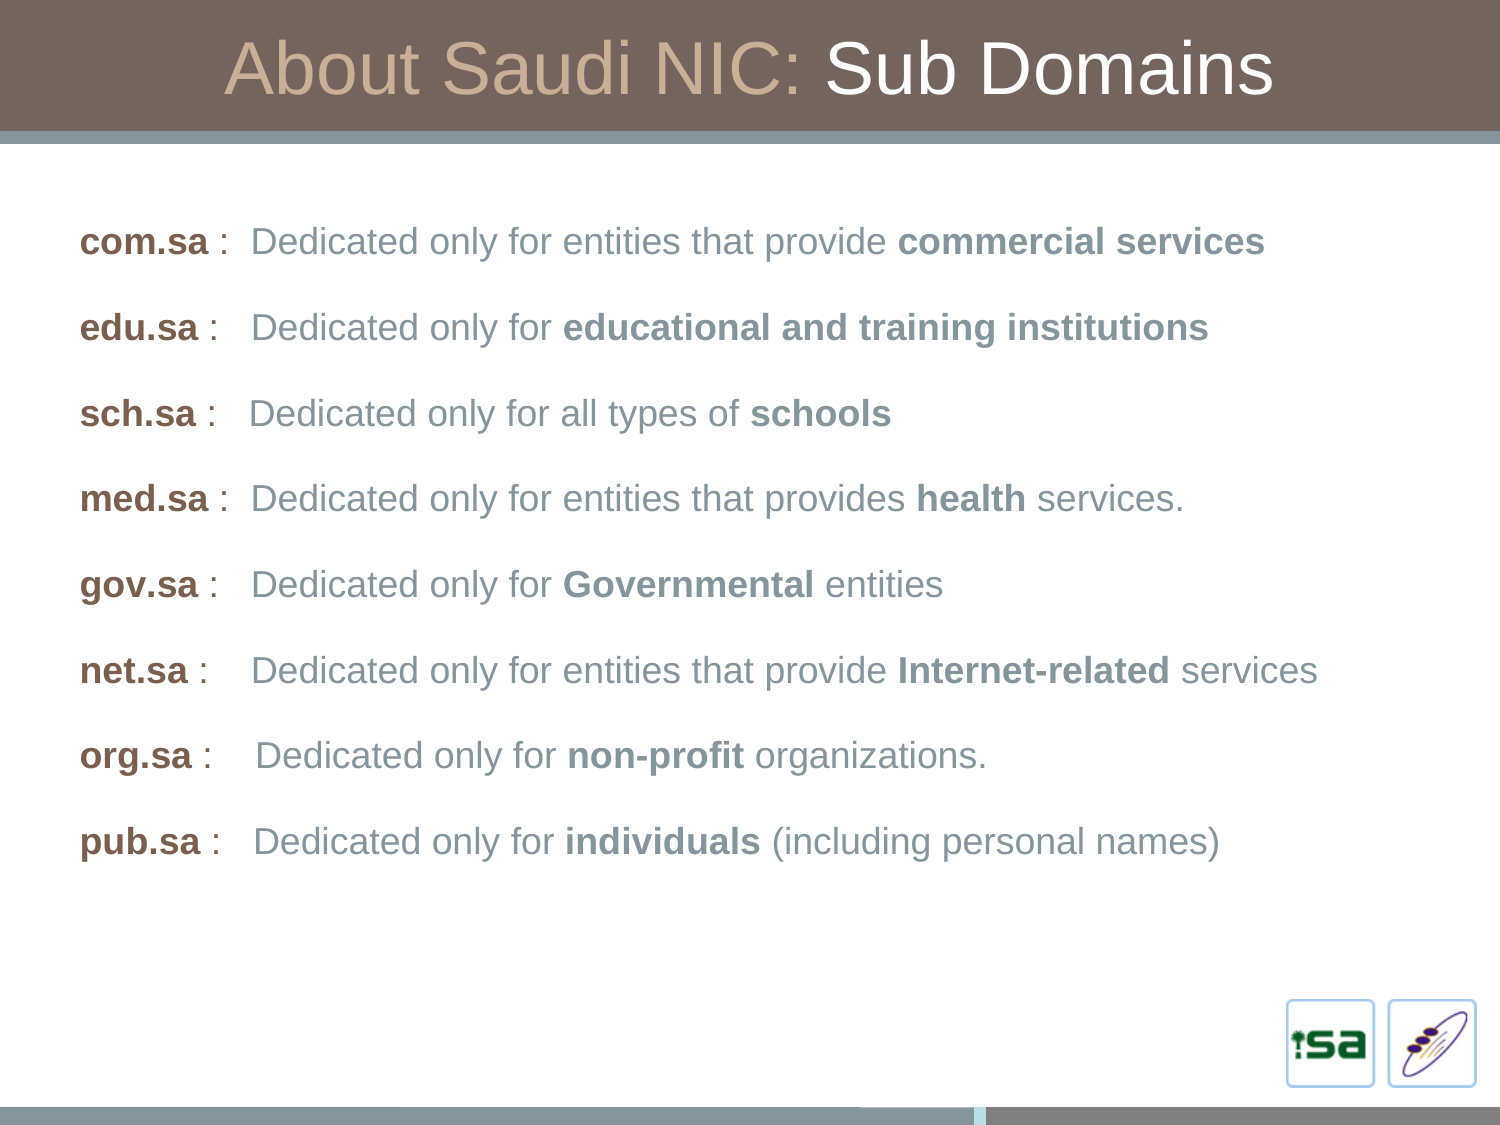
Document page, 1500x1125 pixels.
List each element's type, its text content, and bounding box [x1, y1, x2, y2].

picture [1286, 999, 1477, 1088]
text_box About Saudi NIC: Sub Domains [0, 0, 1500, 131]
list com.sa : Dedicated only for entities that provide commercial services edu.sa : Dedicated only for educational and training institutions sch.sa : Dedicated only for all types of schools med.sa : Dedicated only for entities that provides health services. gov.sa : Dedicated only for Governmental entities net.sa : Dedicated only for entities that provide Internet-related services org.sa : Dedicated only for non-profit organizations. pub.sa : Dedicated only for individuals (including personal names) [64, 220, 1415, 963]
